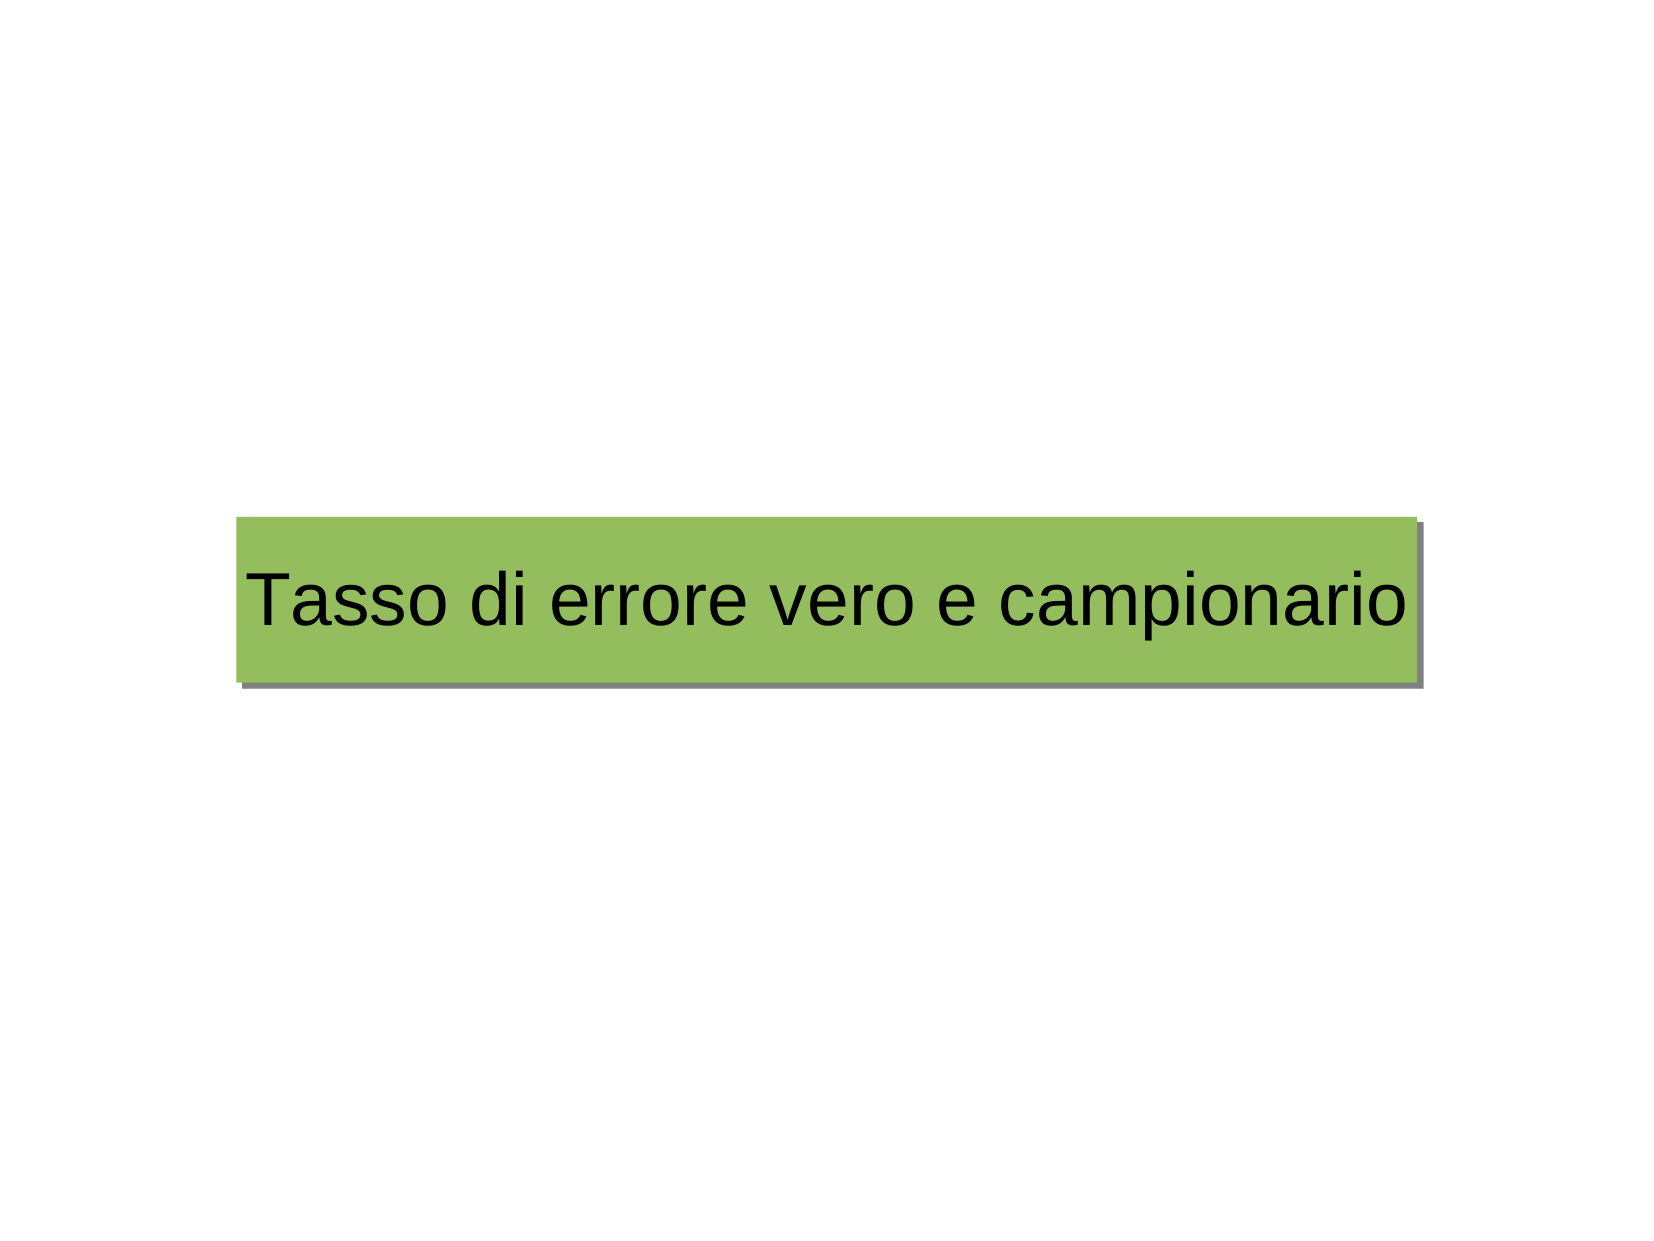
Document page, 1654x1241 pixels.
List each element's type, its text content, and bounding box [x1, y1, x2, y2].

text_box Tasso di errore vero e campionario [236, 516, 1418, 683]
